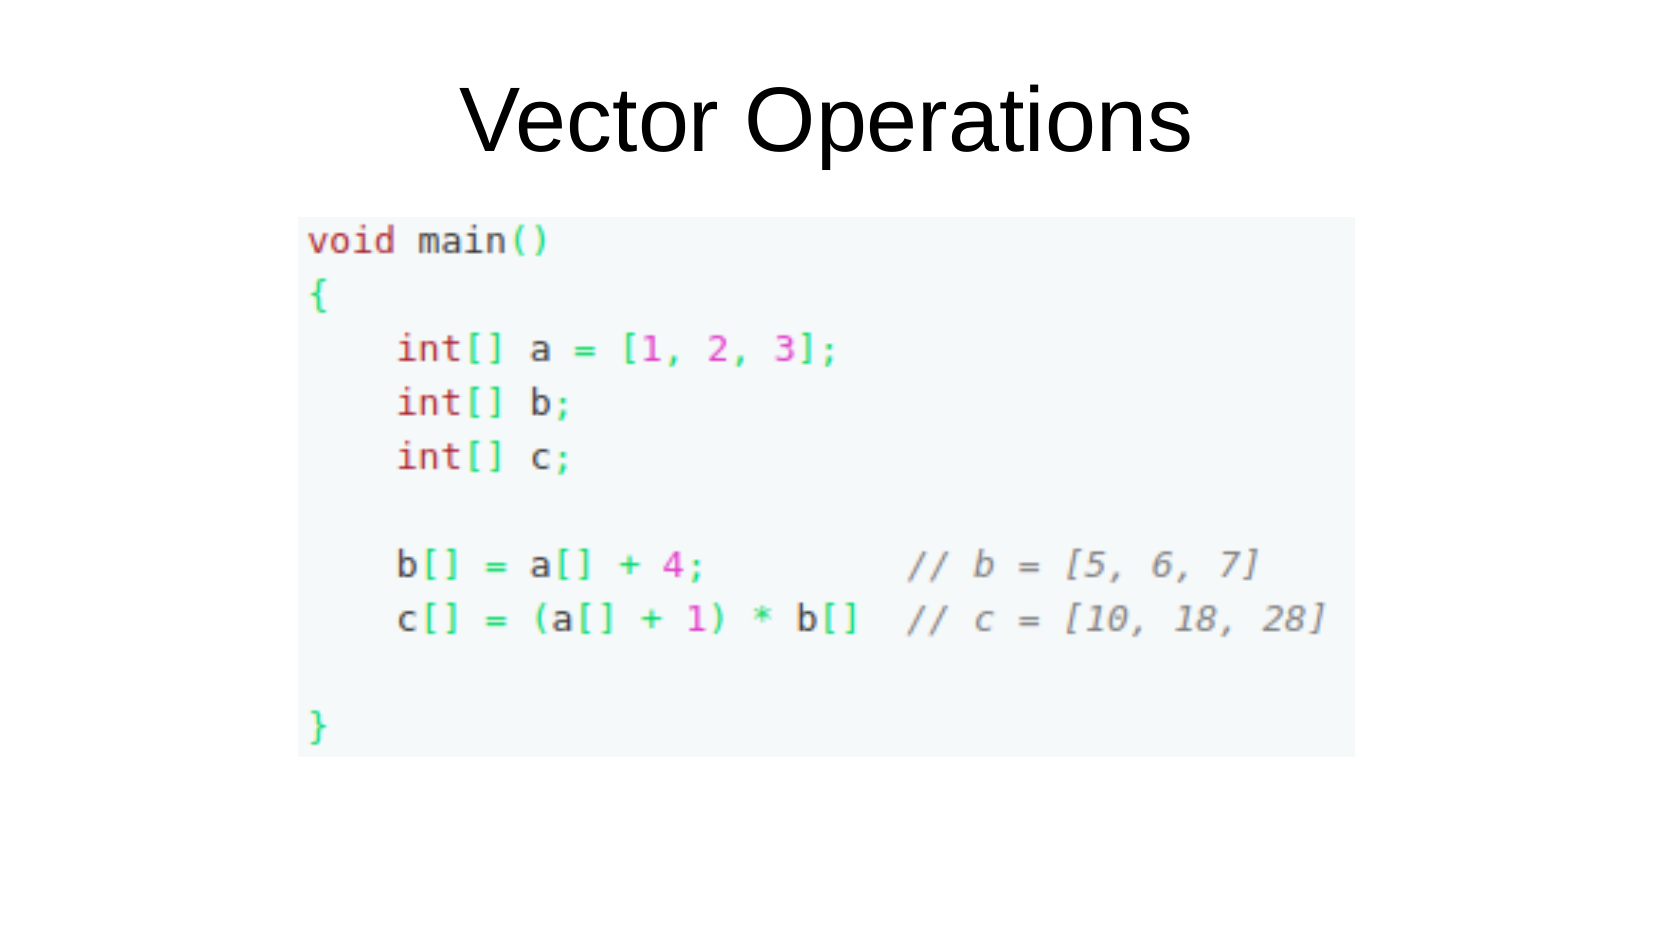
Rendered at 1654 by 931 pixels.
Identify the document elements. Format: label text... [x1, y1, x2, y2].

title Vector Operations [82, 37, 1571, 193]
picture [298, 217, 1355, 757]
